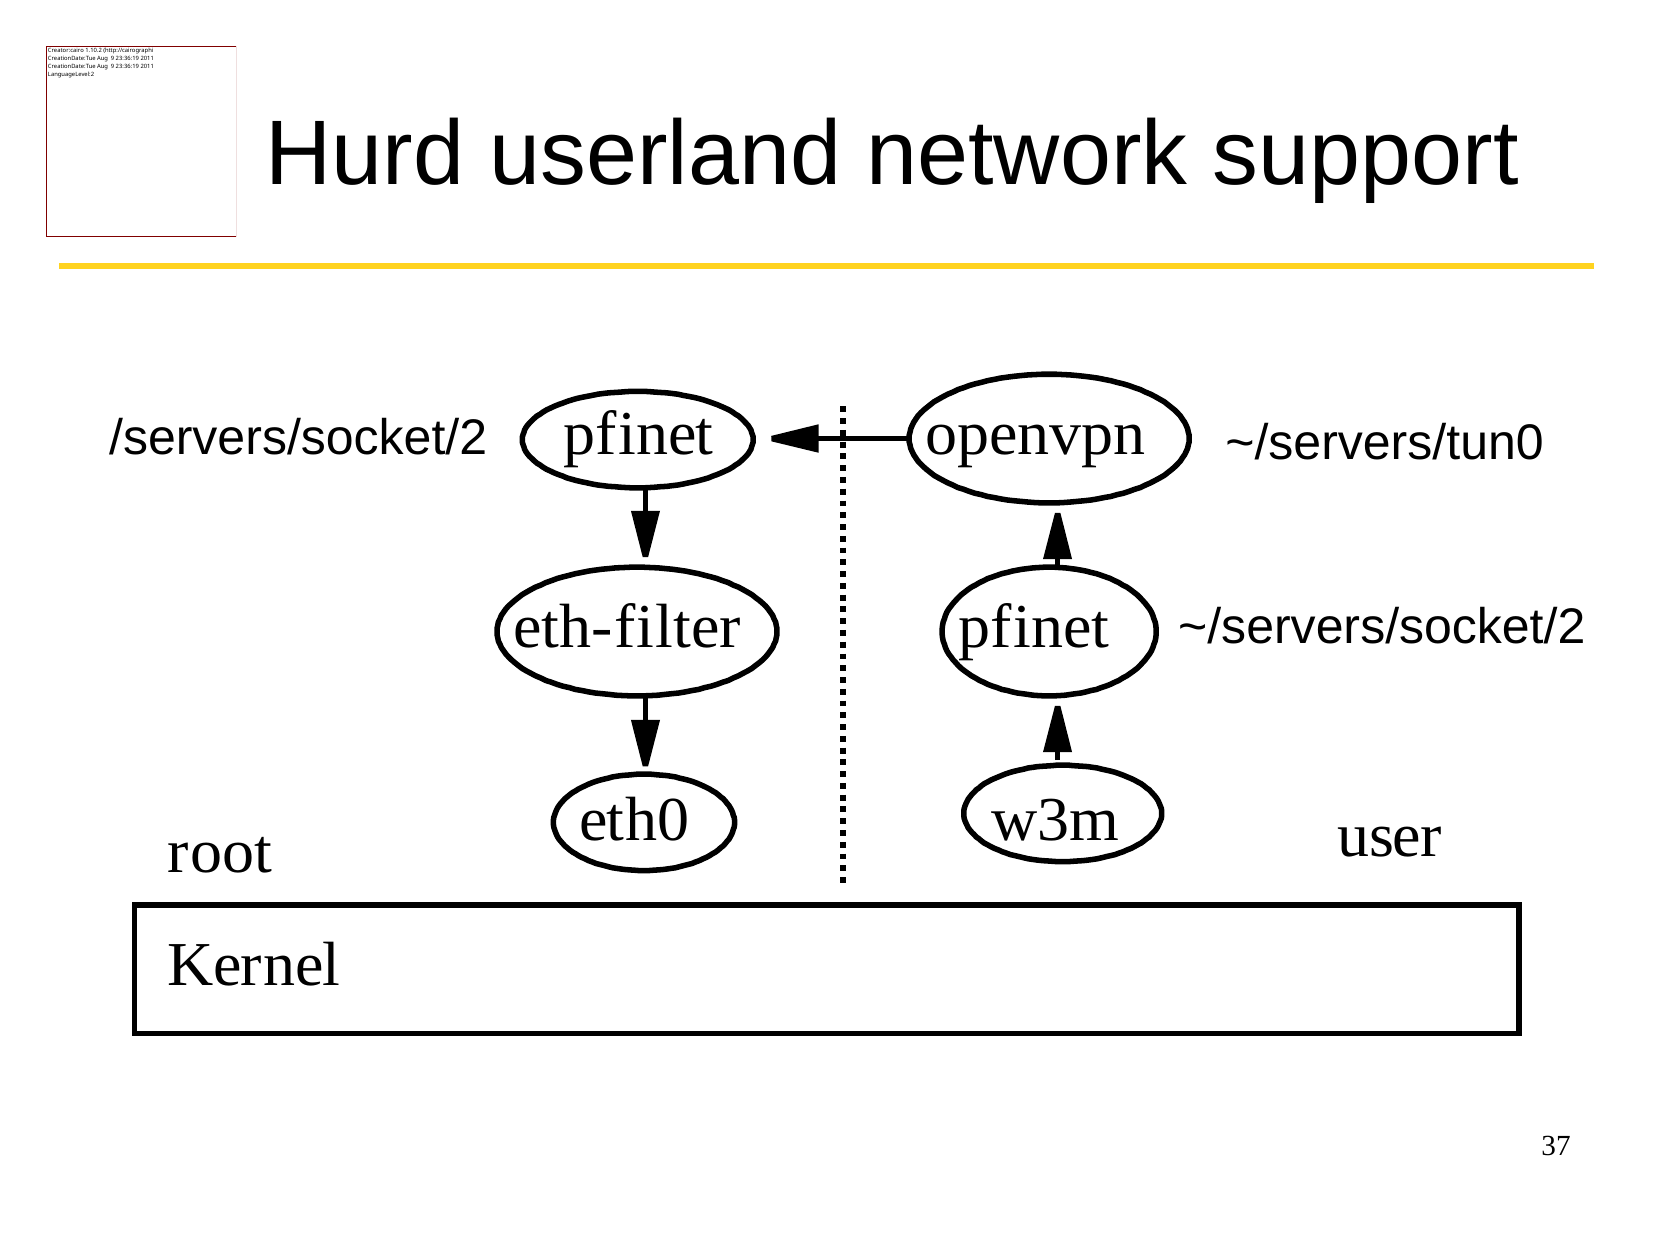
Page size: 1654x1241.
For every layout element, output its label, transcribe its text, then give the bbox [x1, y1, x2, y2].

text_box ~/servers/tun0 [1210, 407, 1559, 479]
title Hurd userland network support [265, 49, 1571, 257]
text_box ~/servers/socket/2 [1163, 590, 1601, 662]
text_box /servers/socket/2 [94, 401, 503, 473]
picture [112, 354, 1542, 1055]
